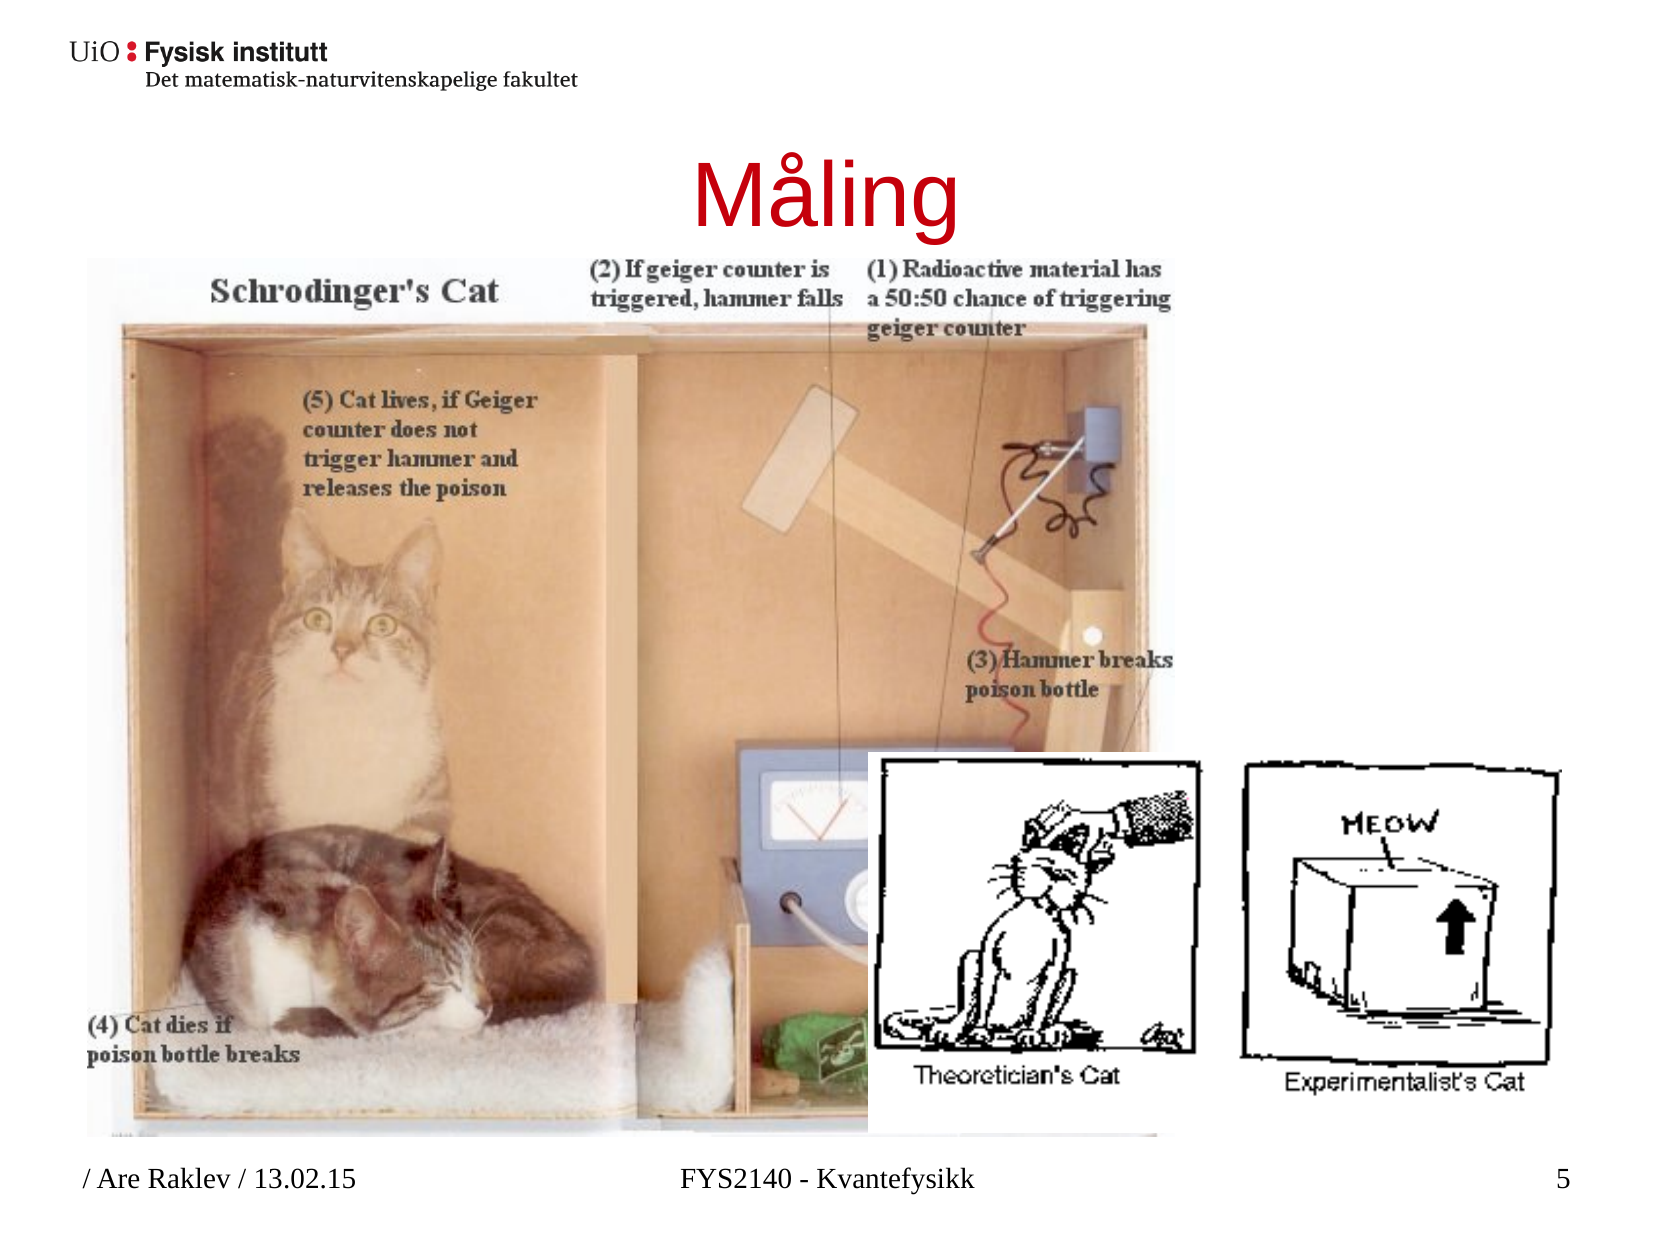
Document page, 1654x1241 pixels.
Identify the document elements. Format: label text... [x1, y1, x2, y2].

picture [87, 258, 1562, 1137]
picture [68, 37, 581, 93]
title Måling [82, 90, 1571, 298]
